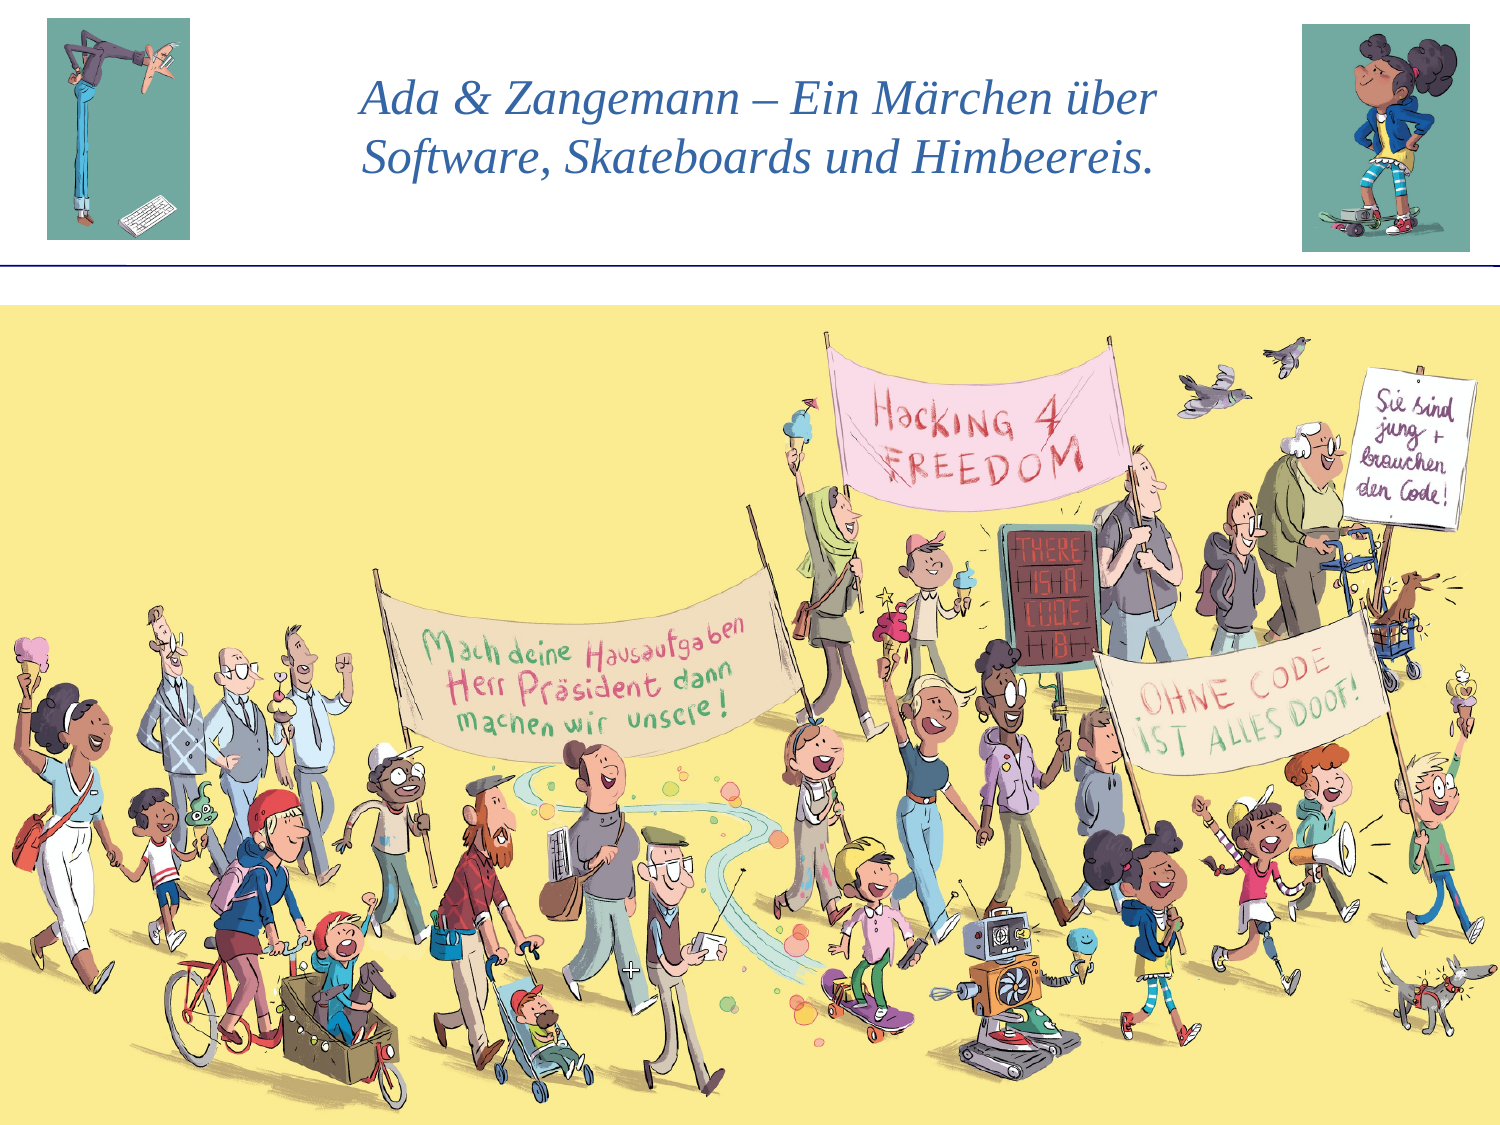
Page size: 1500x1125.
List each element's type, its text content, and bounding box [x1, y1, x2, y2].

text_box Ada & Zangemann – Ein Märchen über Software, Skateboards und Himbeereis. [274, 59, 1244, 194]
picture [1302, 24, 1470, 252]
picture [0, 305, 1500, 1125]
picture [47, 18, 190, 240]
